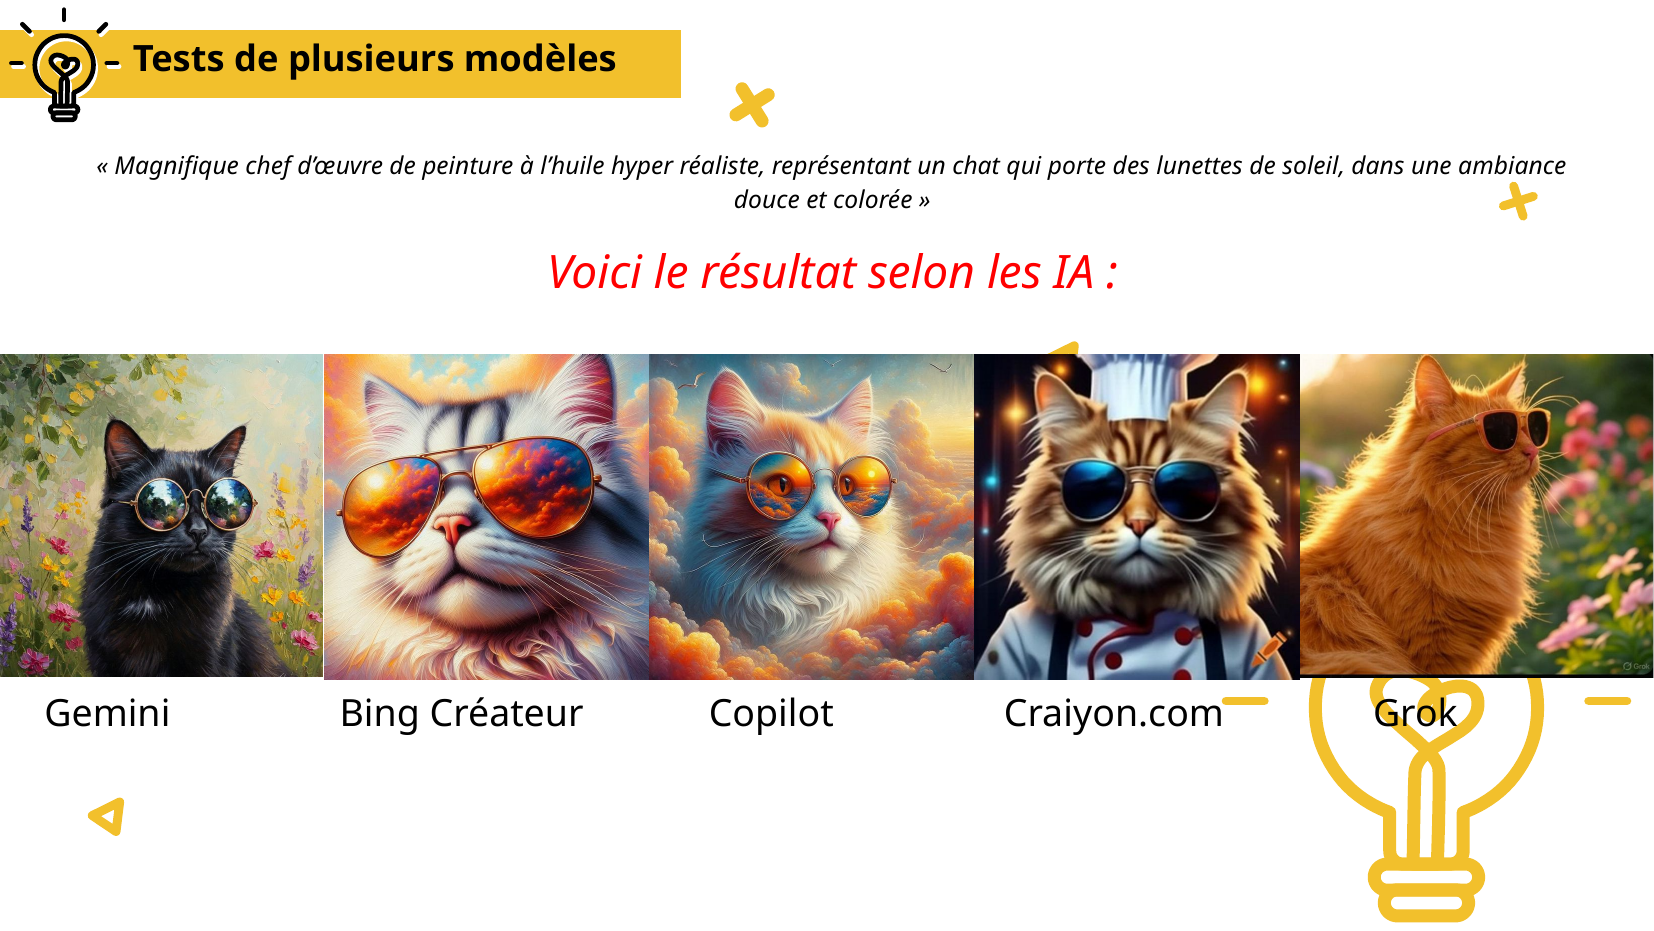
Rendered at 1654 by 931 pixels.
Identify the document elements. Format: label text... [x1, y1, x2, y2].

subtitle Tests de plusieurs modèles [132, 17, 677, 97]
title « Magnifique chef d’œuvre de peinture à l’huile hyper réaliste, représentant un chat qui porte des lunettes de soleil, dans une ambiance douce et colorée » Voici le résultat selon les IA : [88, 147, 1577, 303]
text_box Gemini Bing Créateur Copilot Craiyon.com Grok [29, 679, 1595, 745]
picture [324, 354, 1654, 679]
picture [0, 354, 323, 677]
